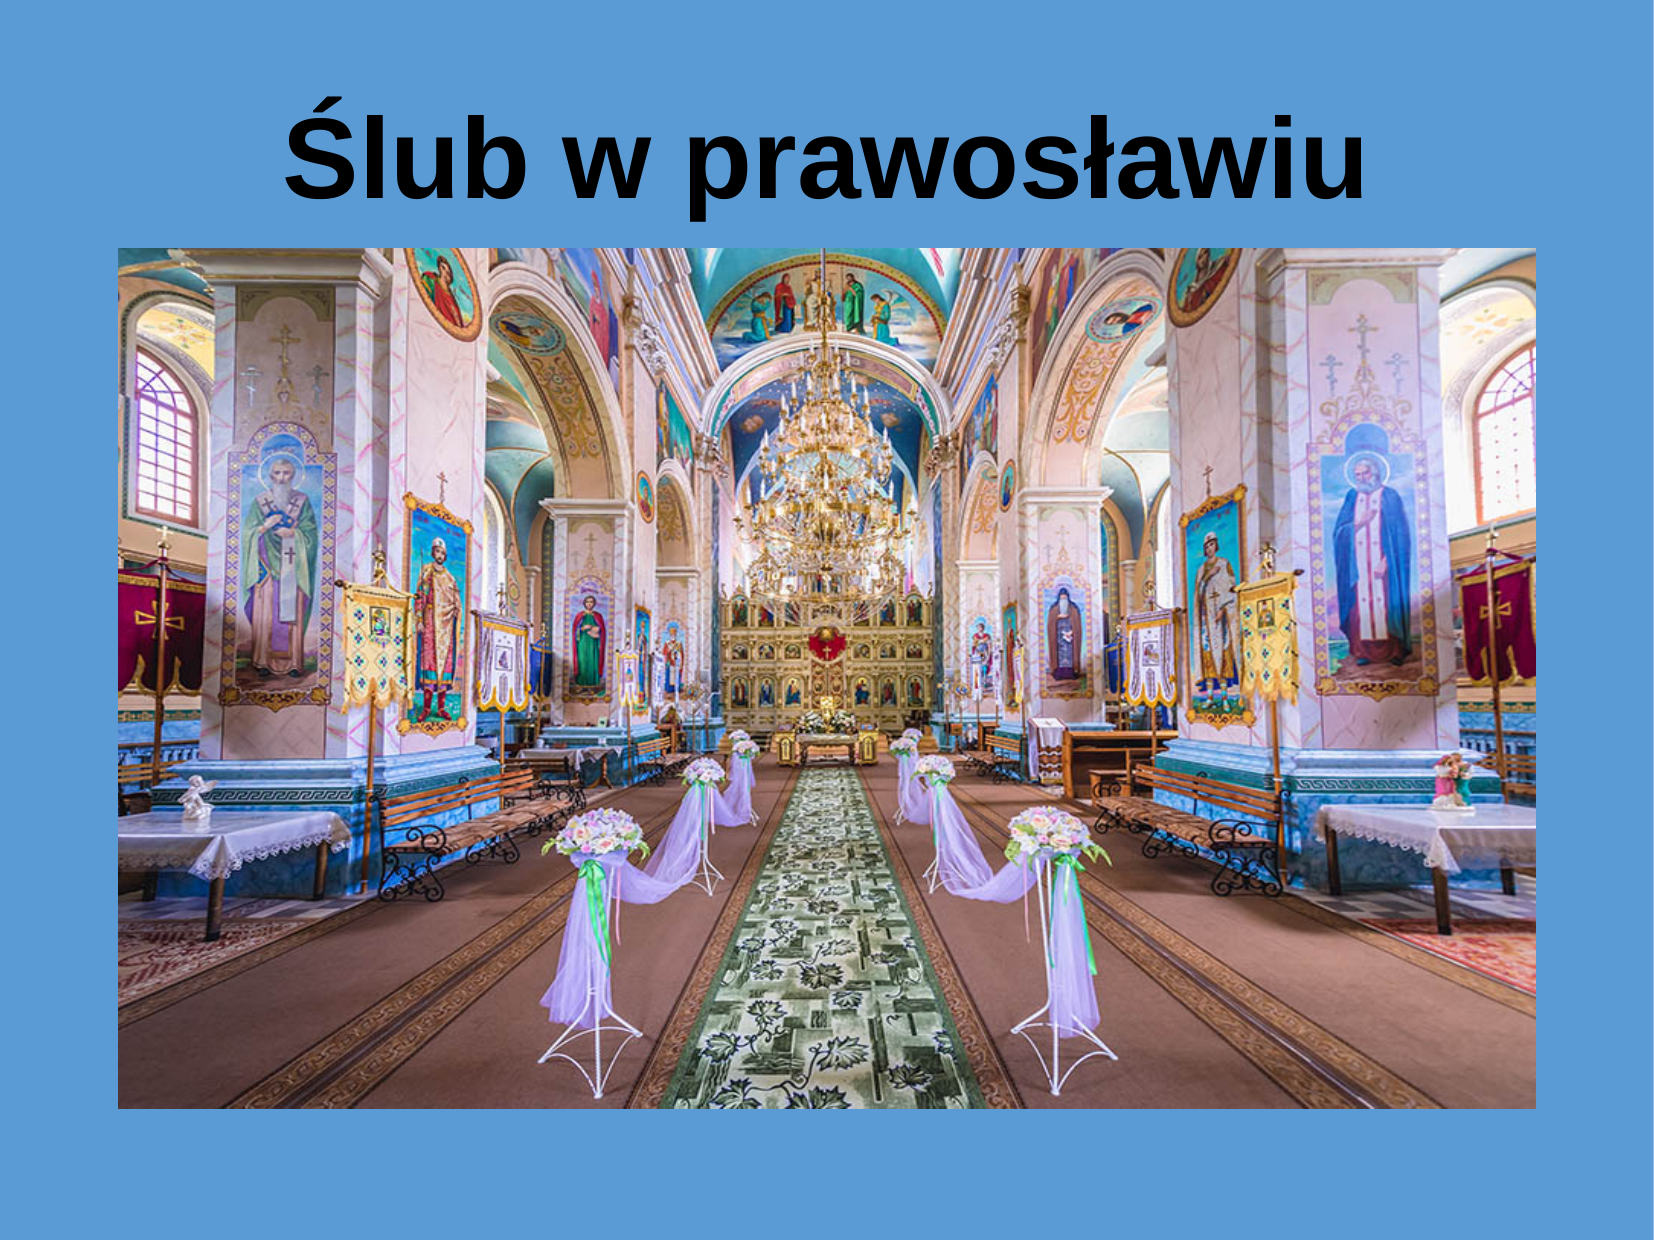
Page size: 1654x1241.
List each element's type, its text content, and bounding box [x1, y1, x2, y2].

picture [118, 248, 1536, 1109]
title Ślub w prawosławiu [82, 83, 1571, 223]
